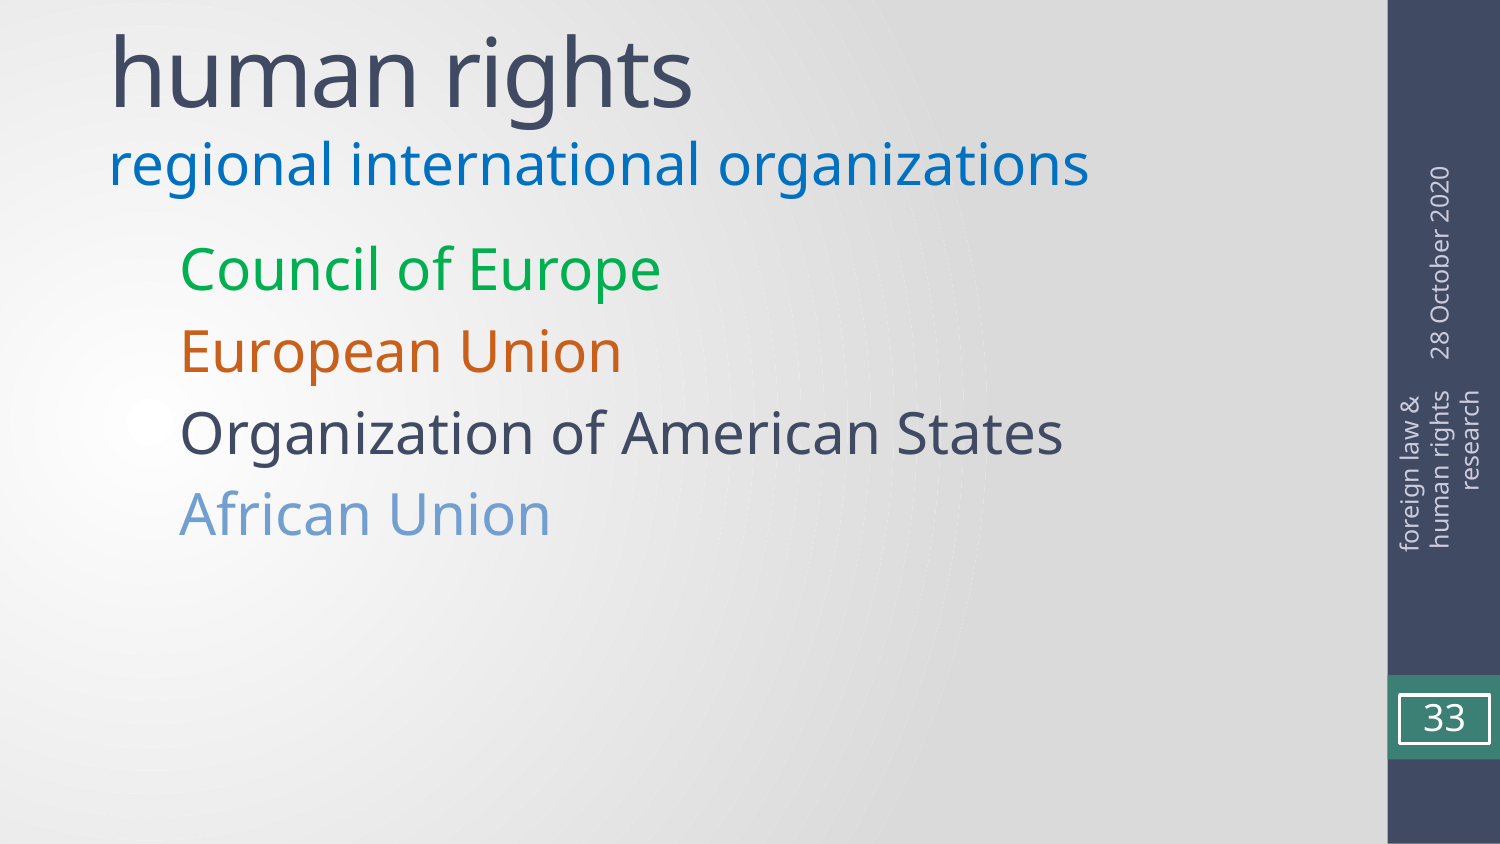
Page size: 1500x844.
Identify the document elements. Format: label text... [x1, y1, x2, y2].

list Council of Europe European Union Organization of American States African Union [75, 225, 1201, 788]
title human rights regional international organizations [75, 33, 1325, 175]
slide_number 28 October 2020 [1408, 75, 1469, 375]
slide_number <number> [1399, 695, 1490, 744]
footer foreign law & human rights research [1408, 375, 1469, 667]
